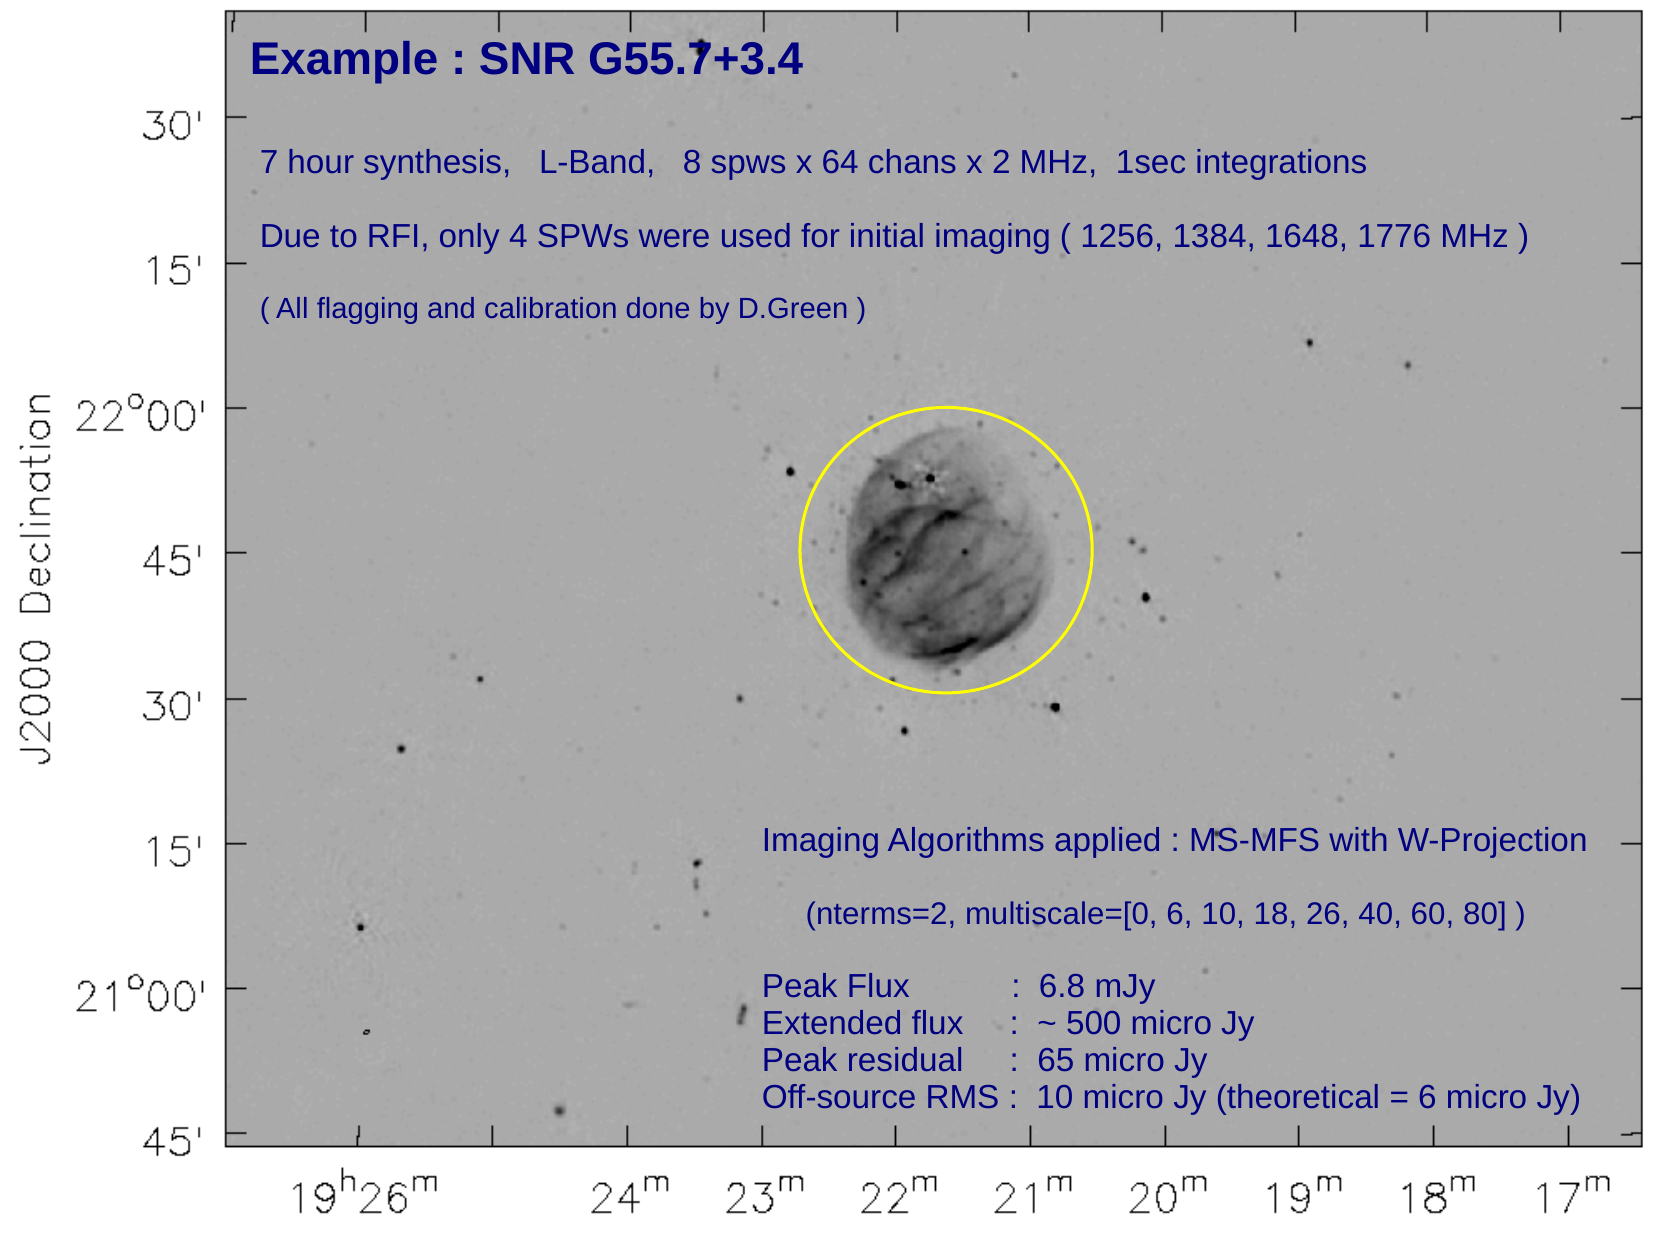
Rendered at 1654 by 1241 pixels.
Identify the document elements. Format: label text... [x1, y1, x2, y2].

title 7 hour synthesis, L-Band, 8 spws x 64 chans x 2 MHz, 1sec integrations Due to RFI, only 4 SPWs were used for initial imaging ( 1256, 1384, 1648, 1776 MHz ) ( All flagging and calibration done by D.Green ) [259, 117, 1595, 351]
text_box Imaging Algorithms applied : MS-MFS with W-Projection (nterms=2, multiscale=[0, 6, 10, 18, 26, 40, 60, 80] ) Peak Flux : 6.8 mJy Extended flux : ~ 500 micro Jy Peak residual : 65 micro Jy Off-source RMS : 10 micro Jy (theoretical = 6 micro Jy) [761, 791, 1653, 1147]
picture [0, 0, 1653, 1241]
text_box Example : SNR G55.7+3.4 [249, 32, 861, 84]
